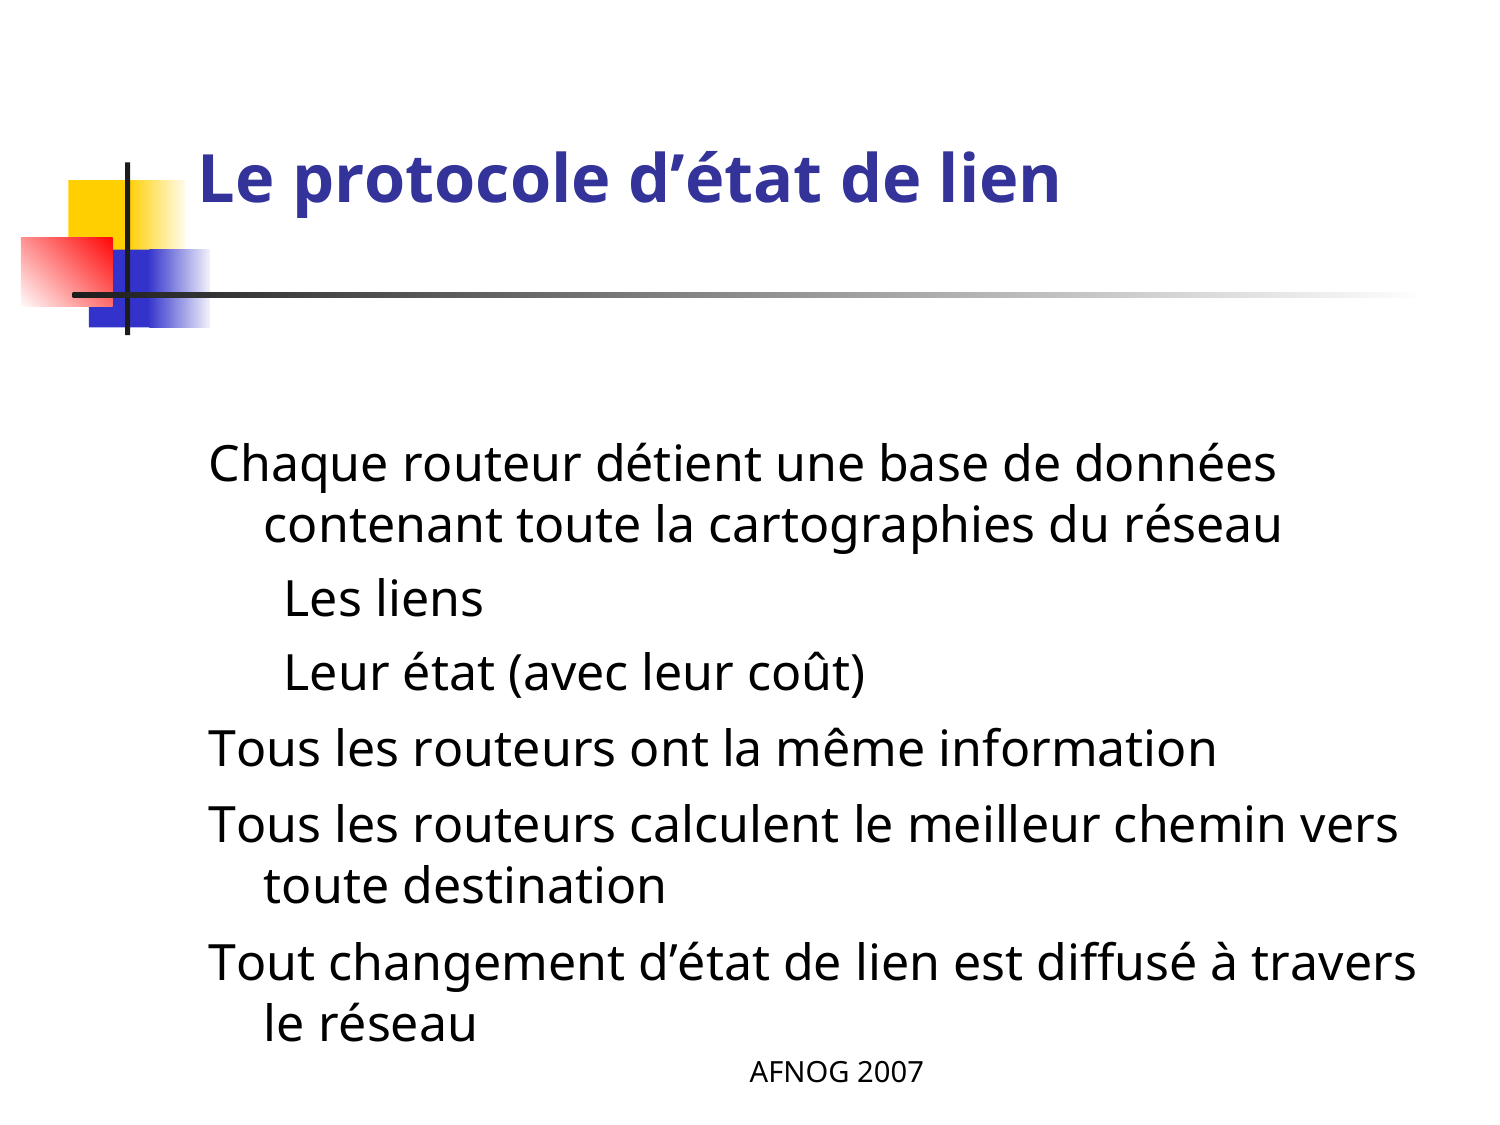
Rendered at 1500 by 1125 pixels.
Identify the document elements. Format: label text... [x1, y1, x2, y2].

title Le protocole d’état de lien [183, 113, 1462, 231]
list Chaque routeur détient une base de données contenant toute la cartographies du réseau Les liens Leur état (avec leur coût) Tous les routeurs ont la même information Tous les routeurs calculent le meilleur chemin vers toute destination Tout changement d’état de lien est diffusé à travers le réseau [193, 330, 1469, 1042]
